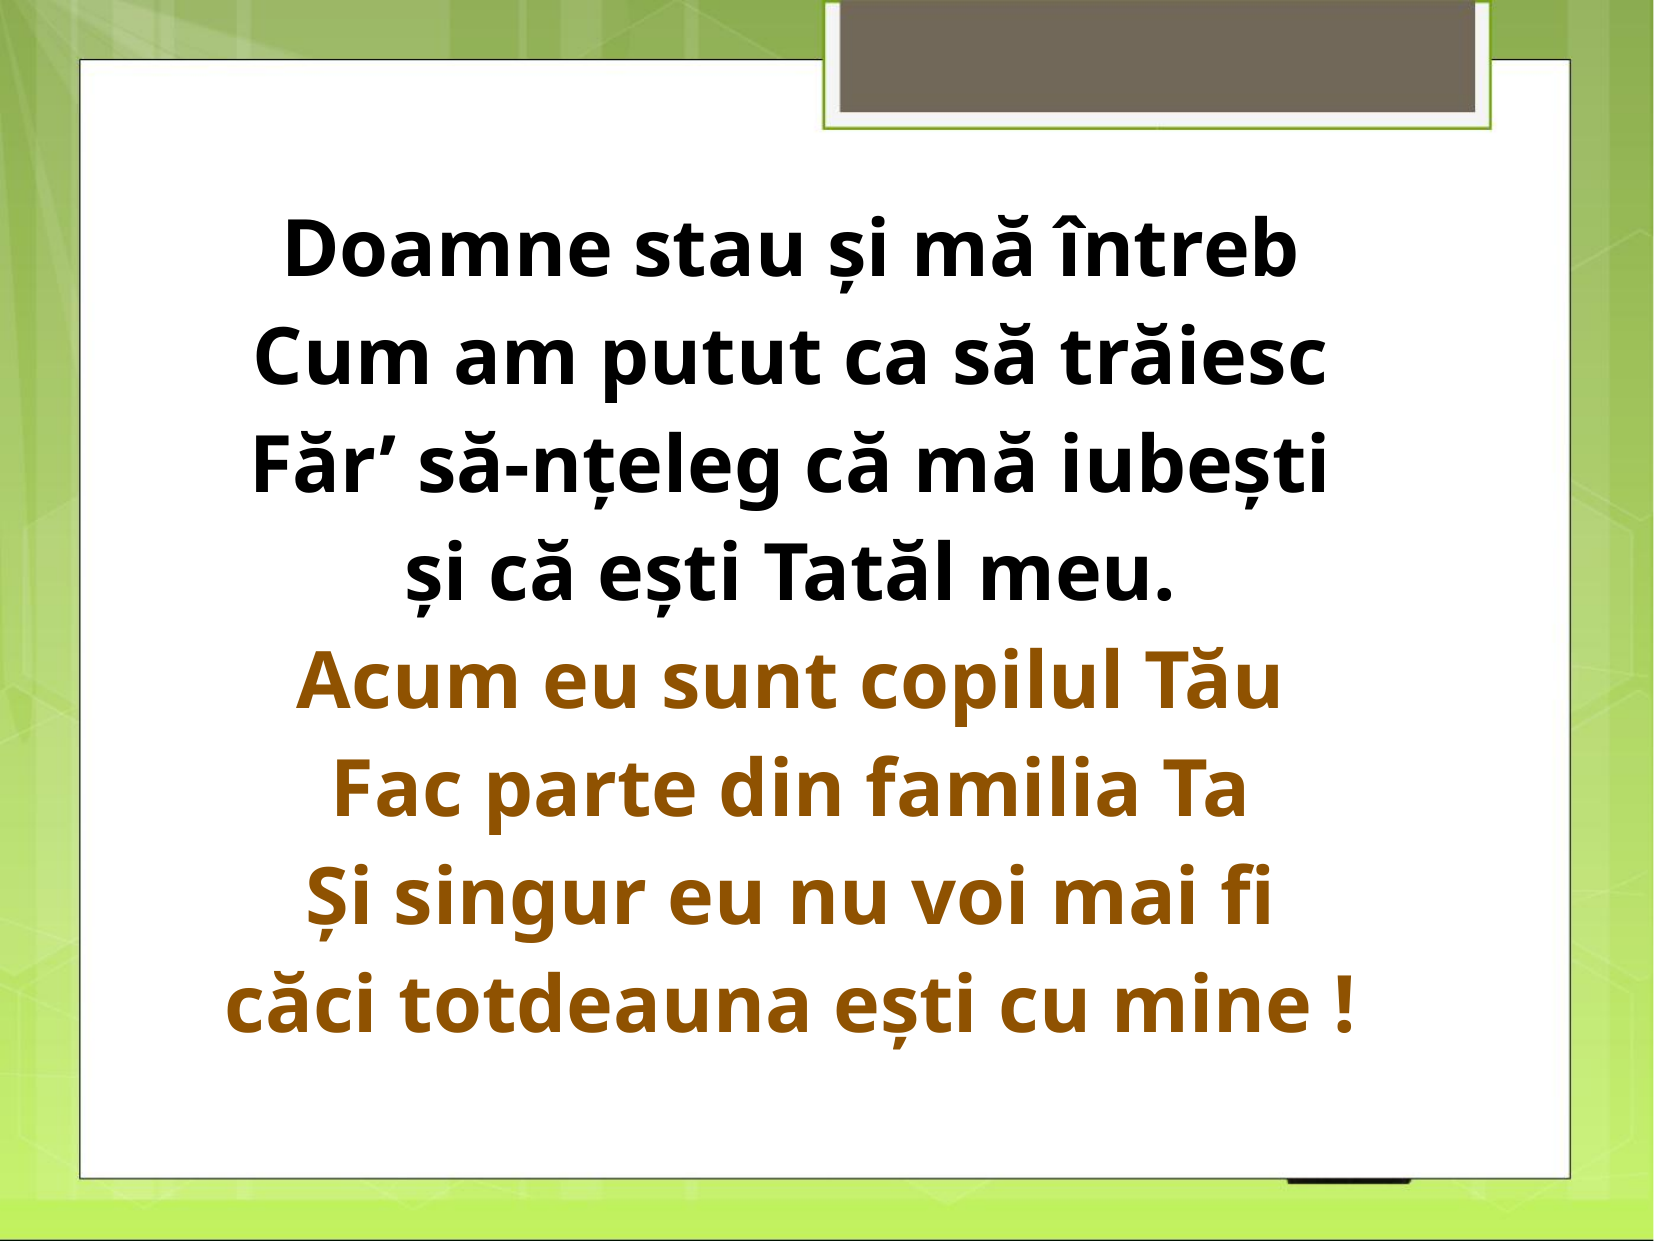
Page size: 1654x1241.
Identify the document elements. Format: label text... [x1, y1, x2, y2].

picture [0, 0, 1654, 1241]
text_box Doamne stau şi mă întreb Cum am putut ca să trăiesc Făr’ să-nţeleg că mă iubeşti şi că eşti Tatăl meu. Acum eu sunt copilul Tău Fac parte din familia Ta Şi singur eu nu voi mai fi căci totdeauna eşti cu mine ! [162, 184, 1419, 1121]
